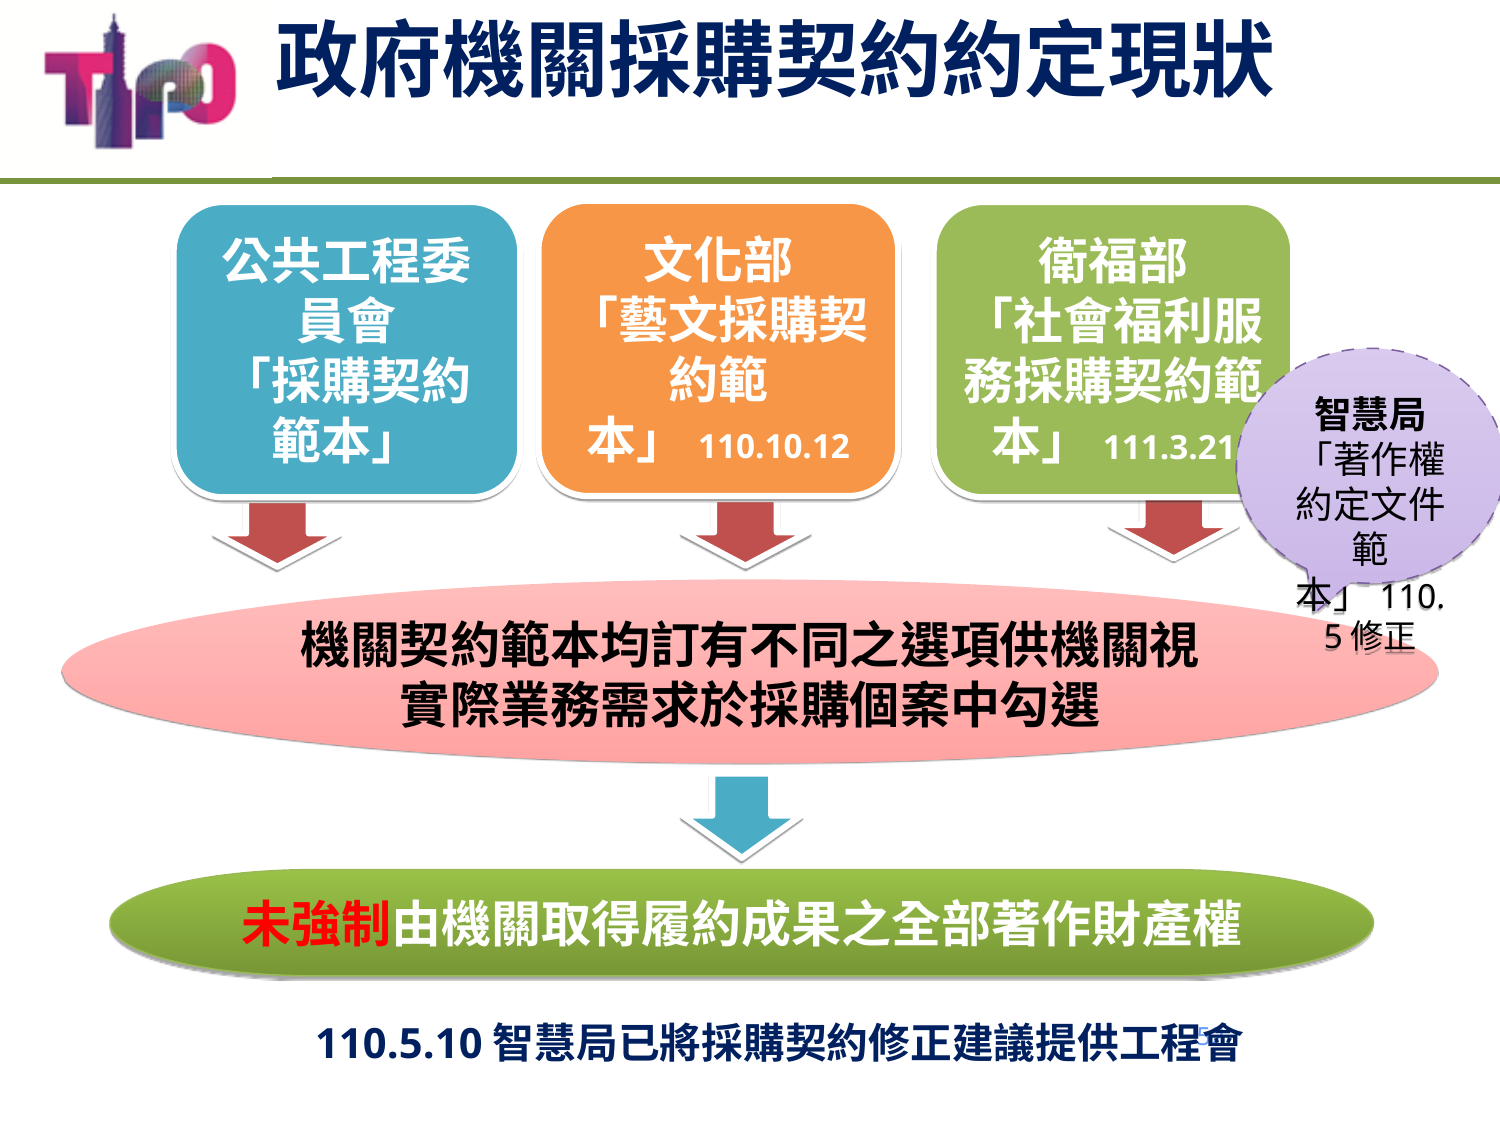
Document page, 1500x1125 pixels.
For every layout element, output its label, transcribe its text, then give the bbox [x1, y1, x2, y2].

text_box [1111, 498, 1237, 559]
text_box 52 [1181, 999, 1495, 1075]
text_box 智慧局 「著作權約定文件範本」110.5修正 [1236, 348, 1500, 601]
text_box 公共工程委員會 「採購契約範本」 [173, 201, 521, 498]
text_box [682, 498, 809, 566]
text_box [682, 773, 801, 858]
text_box 110.5.10智慧局已將採購契約修正建議提供工程會 [206, 1009, 1353, 1095]
title 政府機關採購契約約定現狀 [214, 42, 1361, 152]
text_box 衛福部 「社會福利服務採購契約範本」111.3.21 [933, 201, 1294, 498]
text_box 未強制由機關取得履約成果之全部著作財產權 [110, 869, 1374, 976]
text_box 文化部 「藝文採購契約範本」110.10.12 [538, 200, 899, 497]
text_box [214, 499, 341, 567]
text_box 機關契約範本均訂有不同之選項供機關視實際業務需求於採購個案中勾選 [61, 579, 1439, 764]
